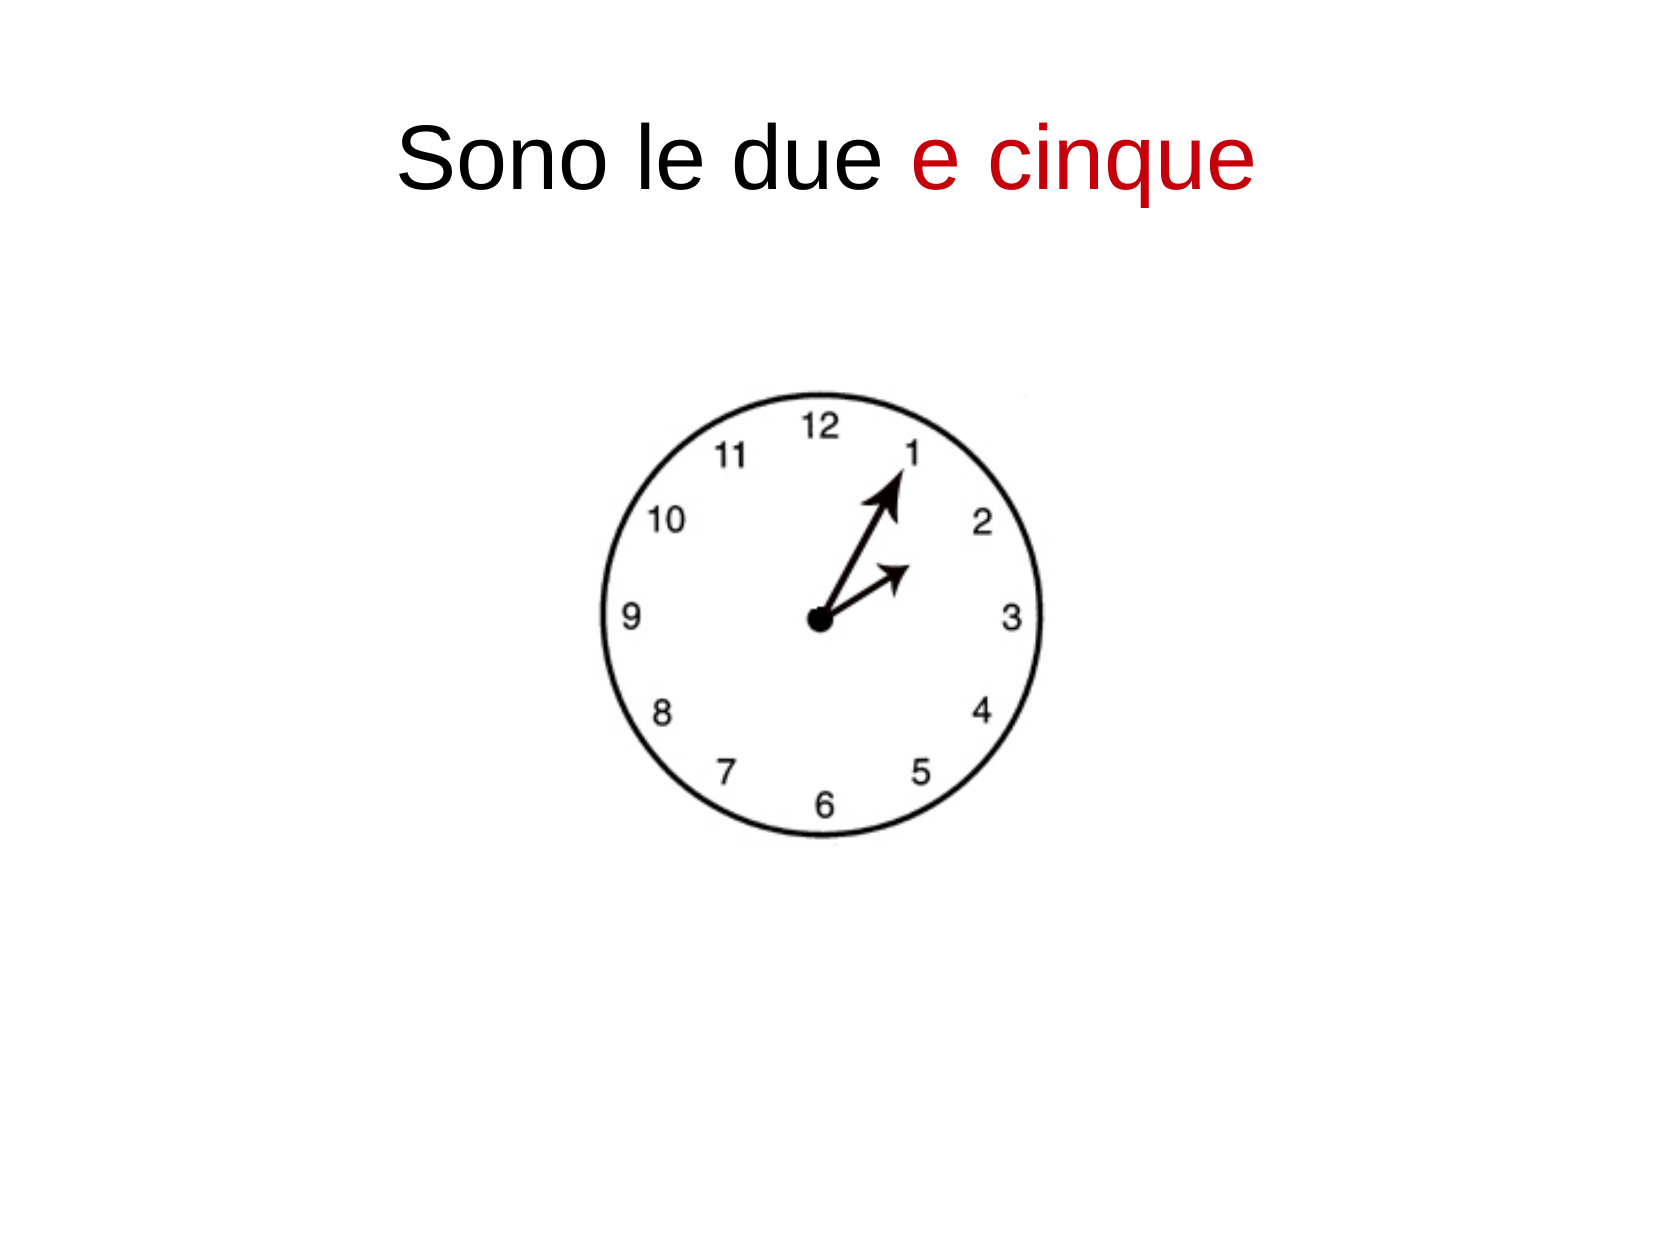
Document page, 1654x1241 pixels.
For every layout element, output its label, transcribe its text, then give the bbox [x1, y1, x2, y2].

picture [574, 368, 1080, 872]
title Sono le due e cinque [82, 49, 1571, 257]
